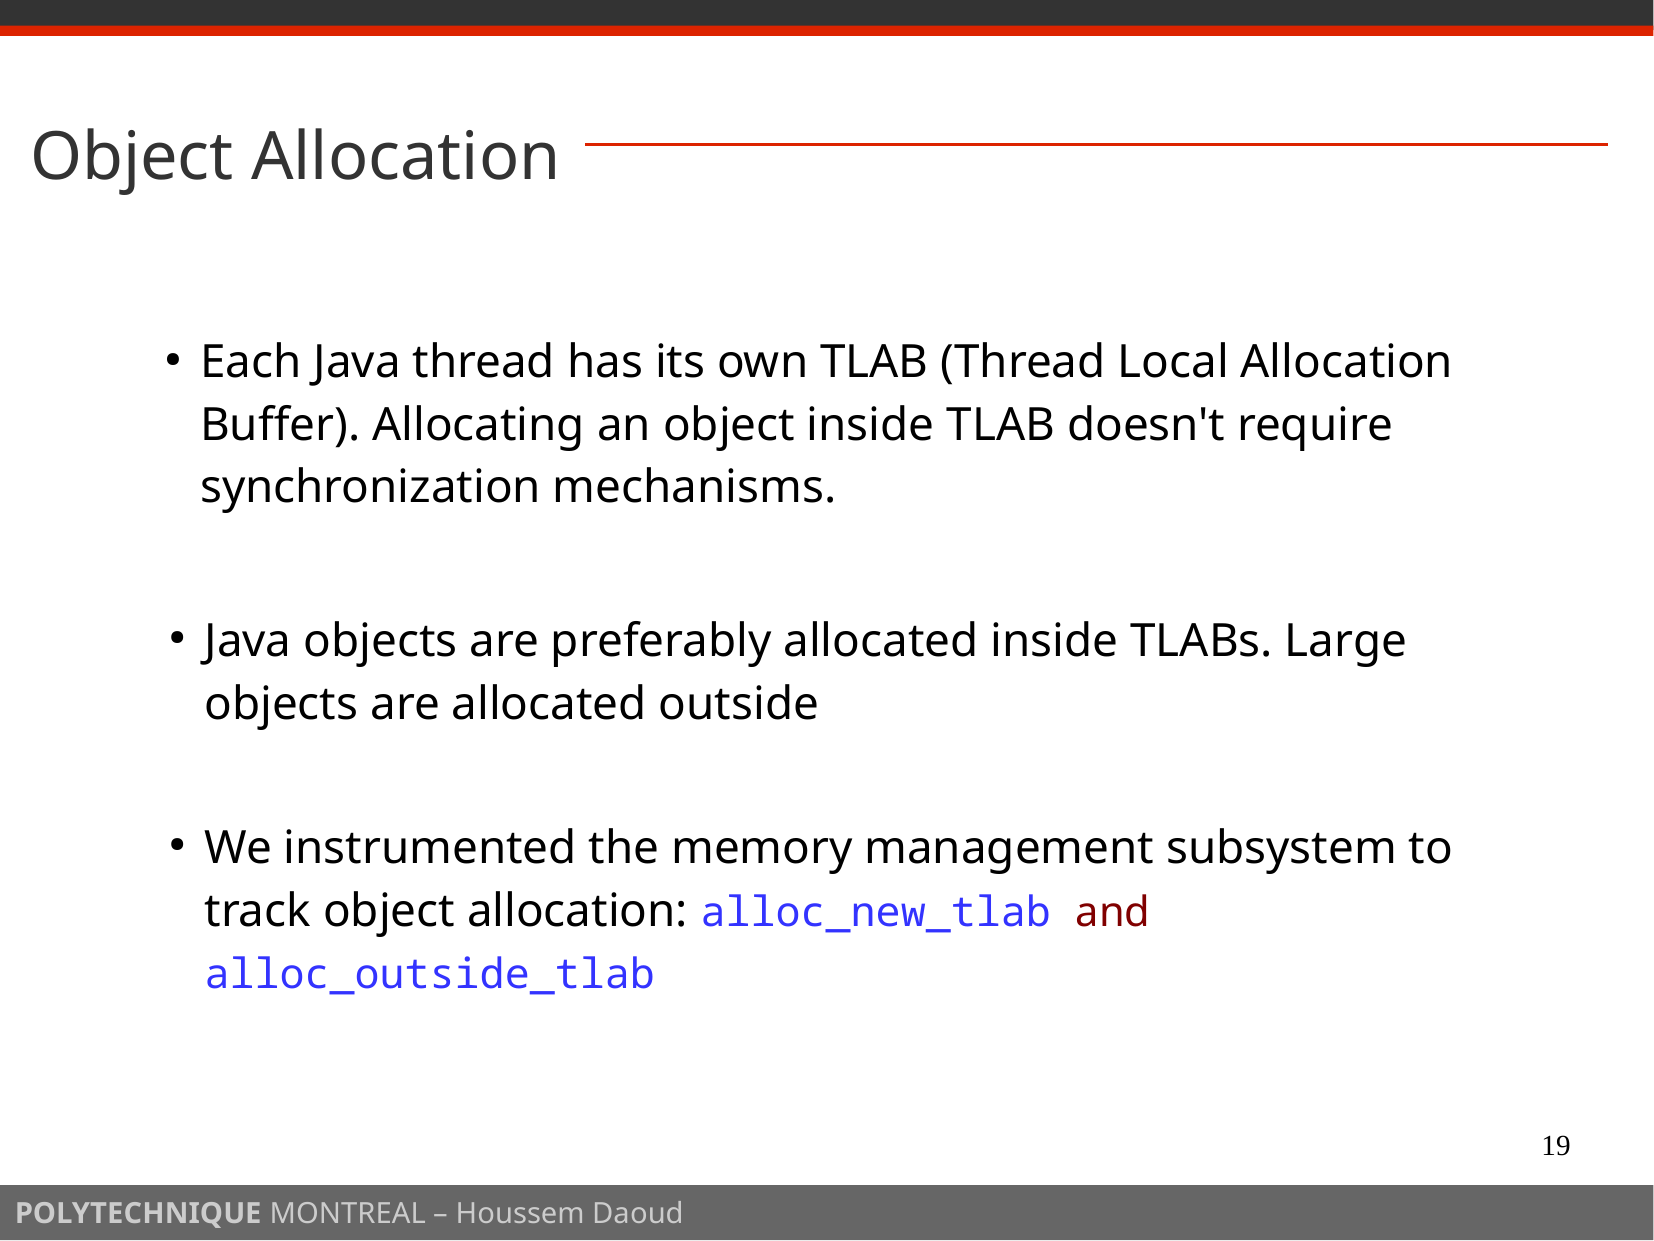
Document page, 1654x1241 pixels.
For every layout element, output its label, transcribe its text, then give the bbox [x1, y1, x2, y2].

text_box POLYTECHNIQUE MONTREAL – Houssem Daoud [0, 1185, 1654, 1241]
text_box Each Java thread has its own TLAB (Thread Local Allocation Buffer). Allocating an object inside TLAB doesn't require synchronization mechanisms. [150, 321, 1522, 514]
text_box [0, 0, 1654, 36]
text_box Java objects are preferably allocated inside TLABs. Large objects are allocated outside [154, 600, 1531, 734]
text_box We instrumented the memory management subsystem to track object allocation: alloc_new_tlab and alloc_outside_tlab [154, 807, 1531, 1000]
text_box Object Allocation [30, 60, 1561, 203]
